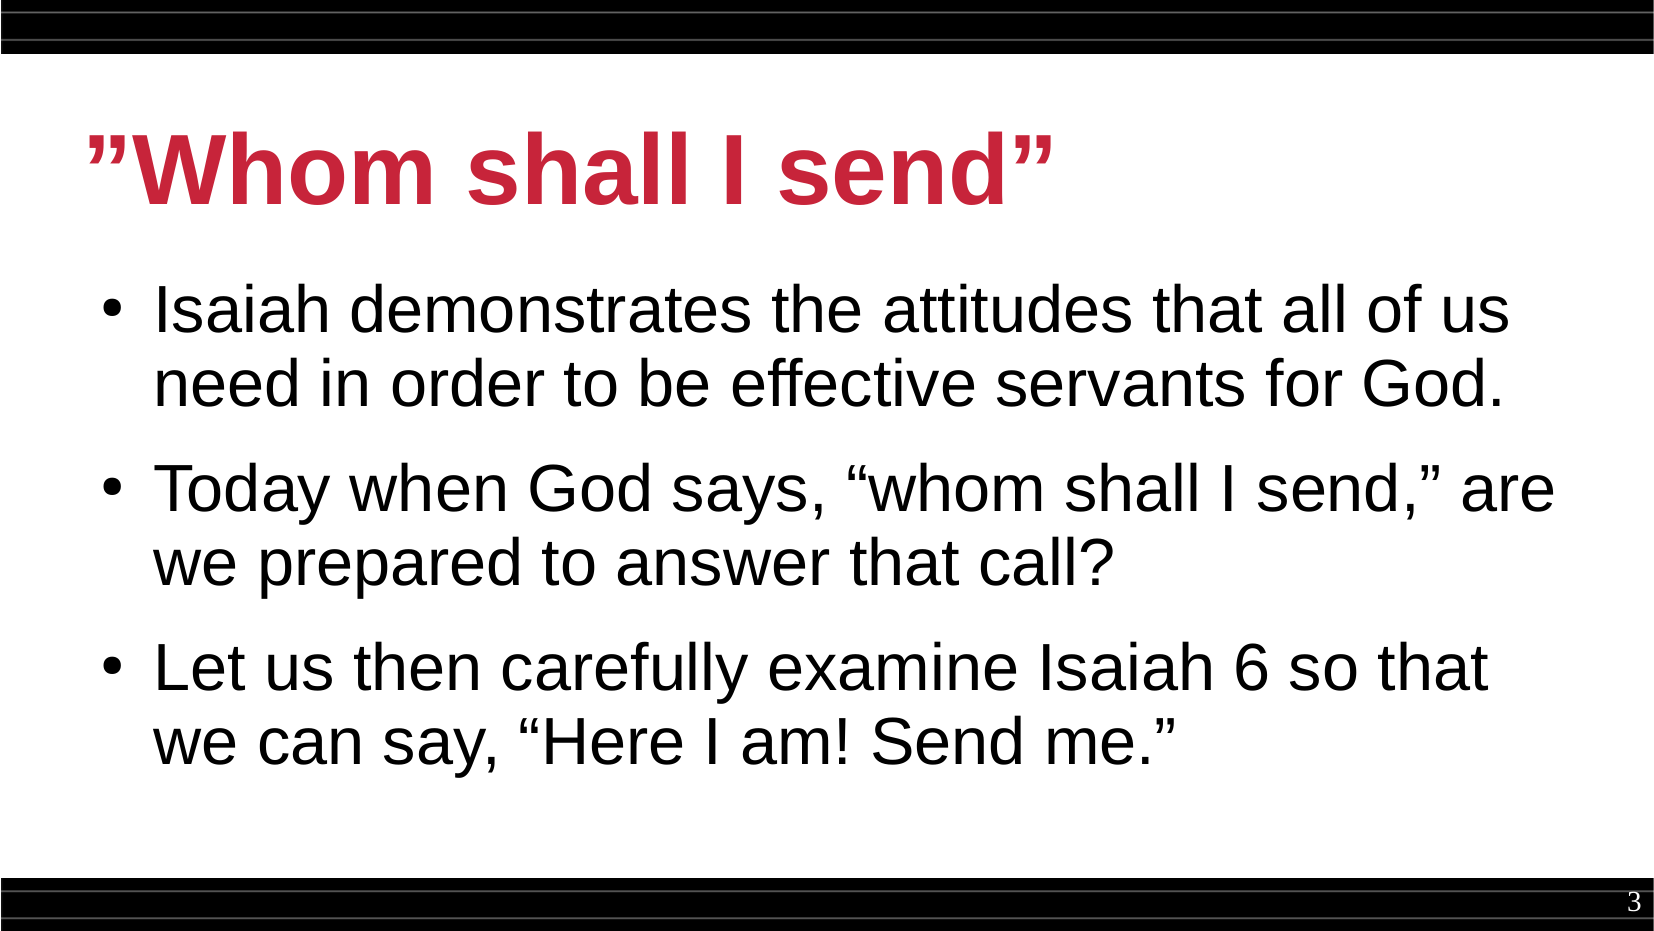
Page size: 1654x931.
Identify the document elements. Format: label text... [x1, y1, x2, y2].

list Isaiah demonstrates the attitudes that all of us need in order to be effective servants for God. Today when God says, “whom shall I send,” are we prepared to answer that call? Let us then carefully examine Isaiah 6 so that we can say, “Here I am! Send me.” [82, 271, 1571, 851]
picture [1, 0, 1654, 54]
picture [1, 878, 1654, 931]
title ”Whom shall I send” [82, 92, 1571, 249]
